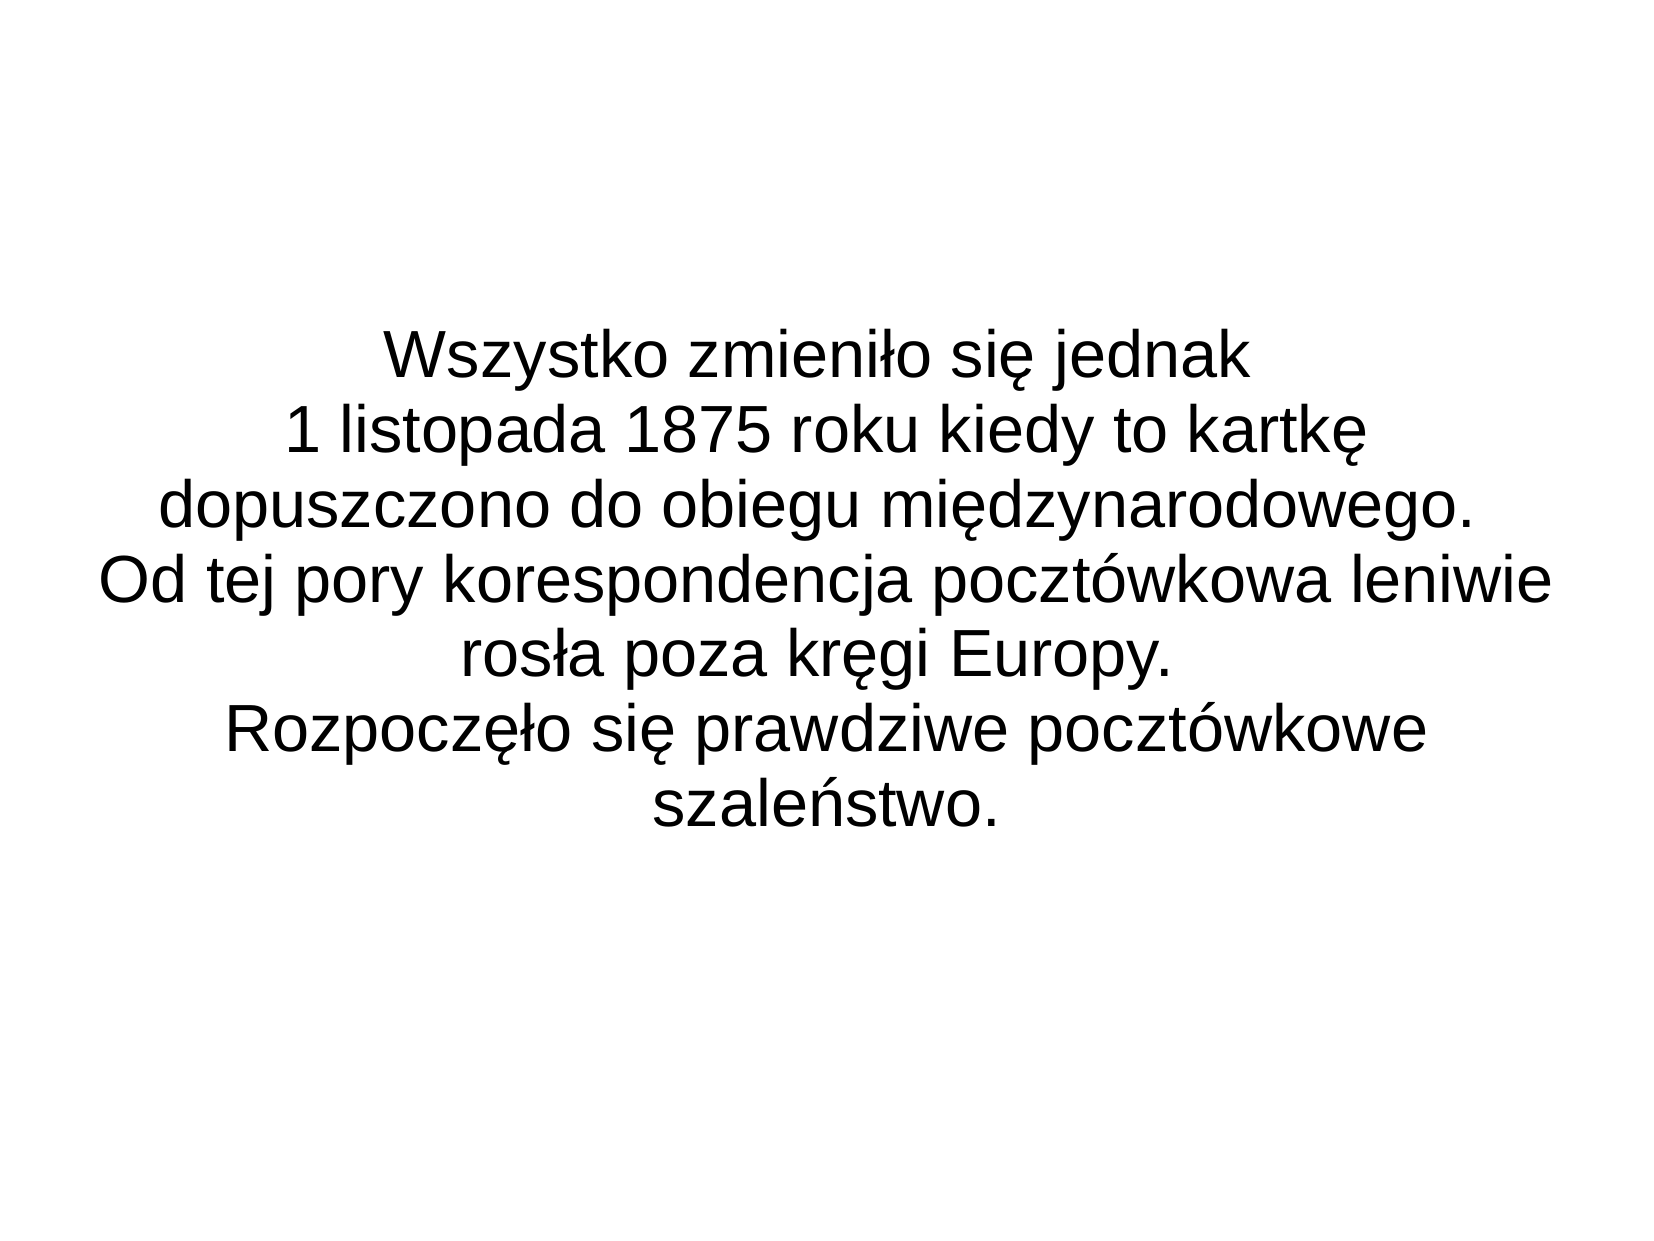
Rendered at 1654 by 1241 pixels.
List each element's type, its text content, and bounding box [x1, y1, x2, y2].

subtitle Wszystko zmieniło się jednak 1 listopada 1875 roku kiedy to kartkę dopuszczono do obiegu międzynarodowego. Od tej pory korespondencja pocztówkowa leniwie rosła poza kręgi Europy. Rozpoczęło się prawdziwe pocztówkowe szaleństwo. [82, 56, 1571, 1102]
